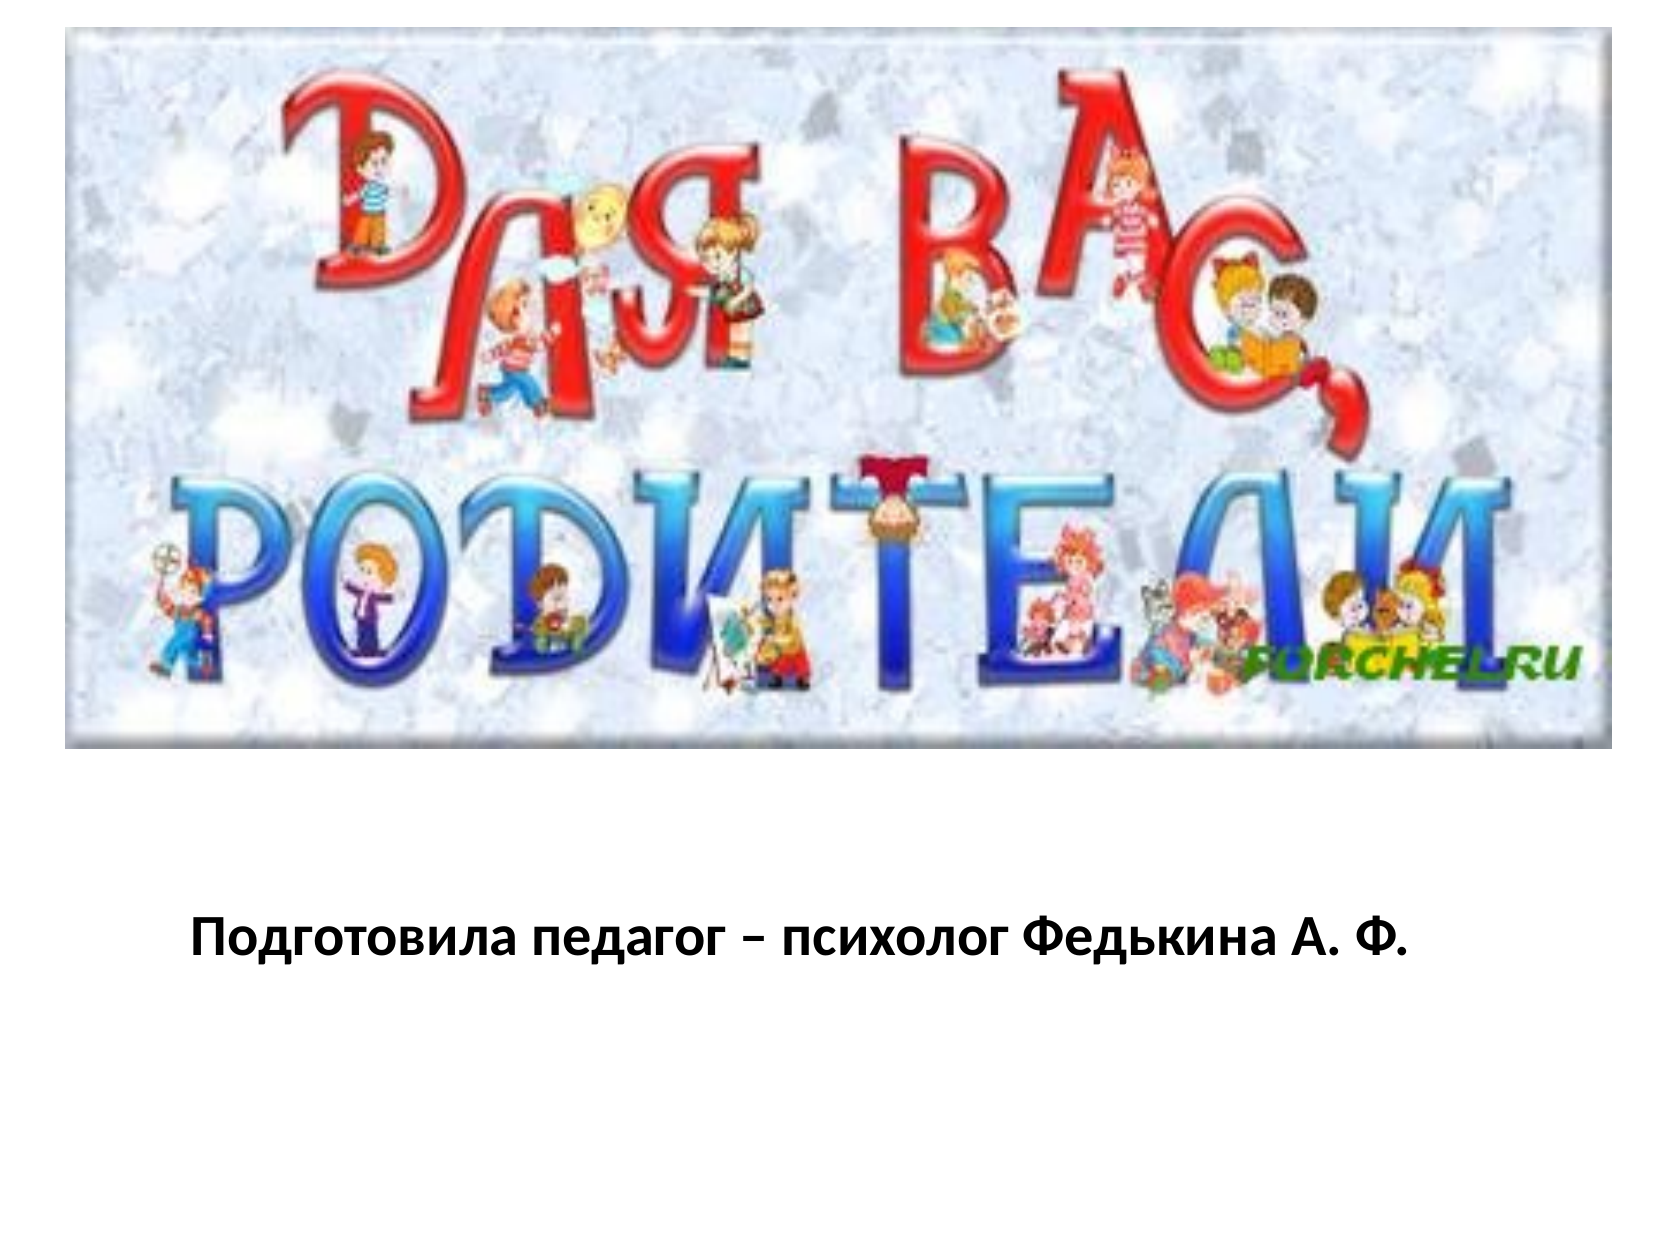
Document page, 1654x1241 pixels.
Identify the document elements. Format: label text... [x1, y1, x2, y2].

text_box Подготовила педагог – психолог Федькина А. Ф. [170, 889, 1431, 976]
picture [65, 27, 1612, 749]
